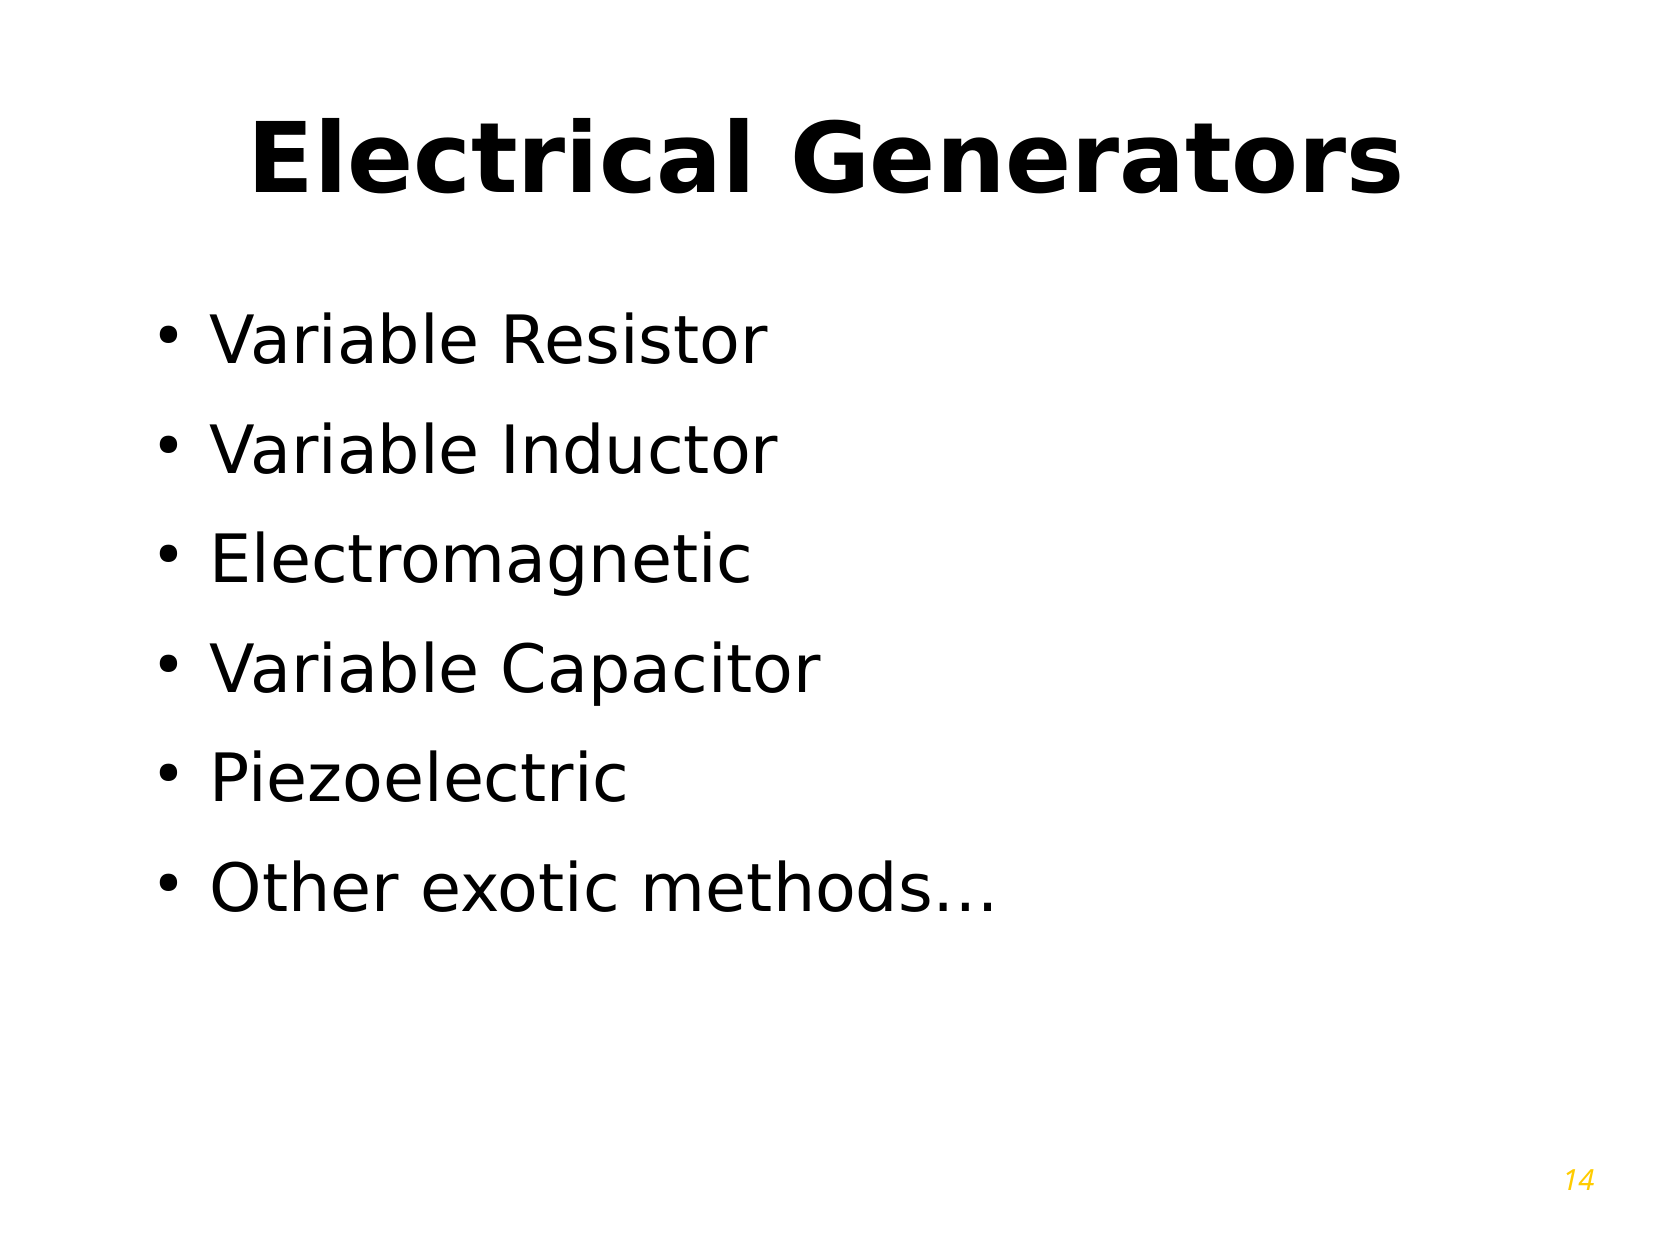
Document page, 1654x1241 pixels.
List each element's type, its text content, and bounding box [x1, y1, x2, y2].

title Electrical Generators [82, 49, 1571, 257]
list Variable Resistor Variable Inductor Electromagnetic Variable Capacitor Piezoelectric Other exotic methods… [124, 289, 1571, 1108]
slide_number <skaitlis> [1339, 1153, 1610, 1241]
